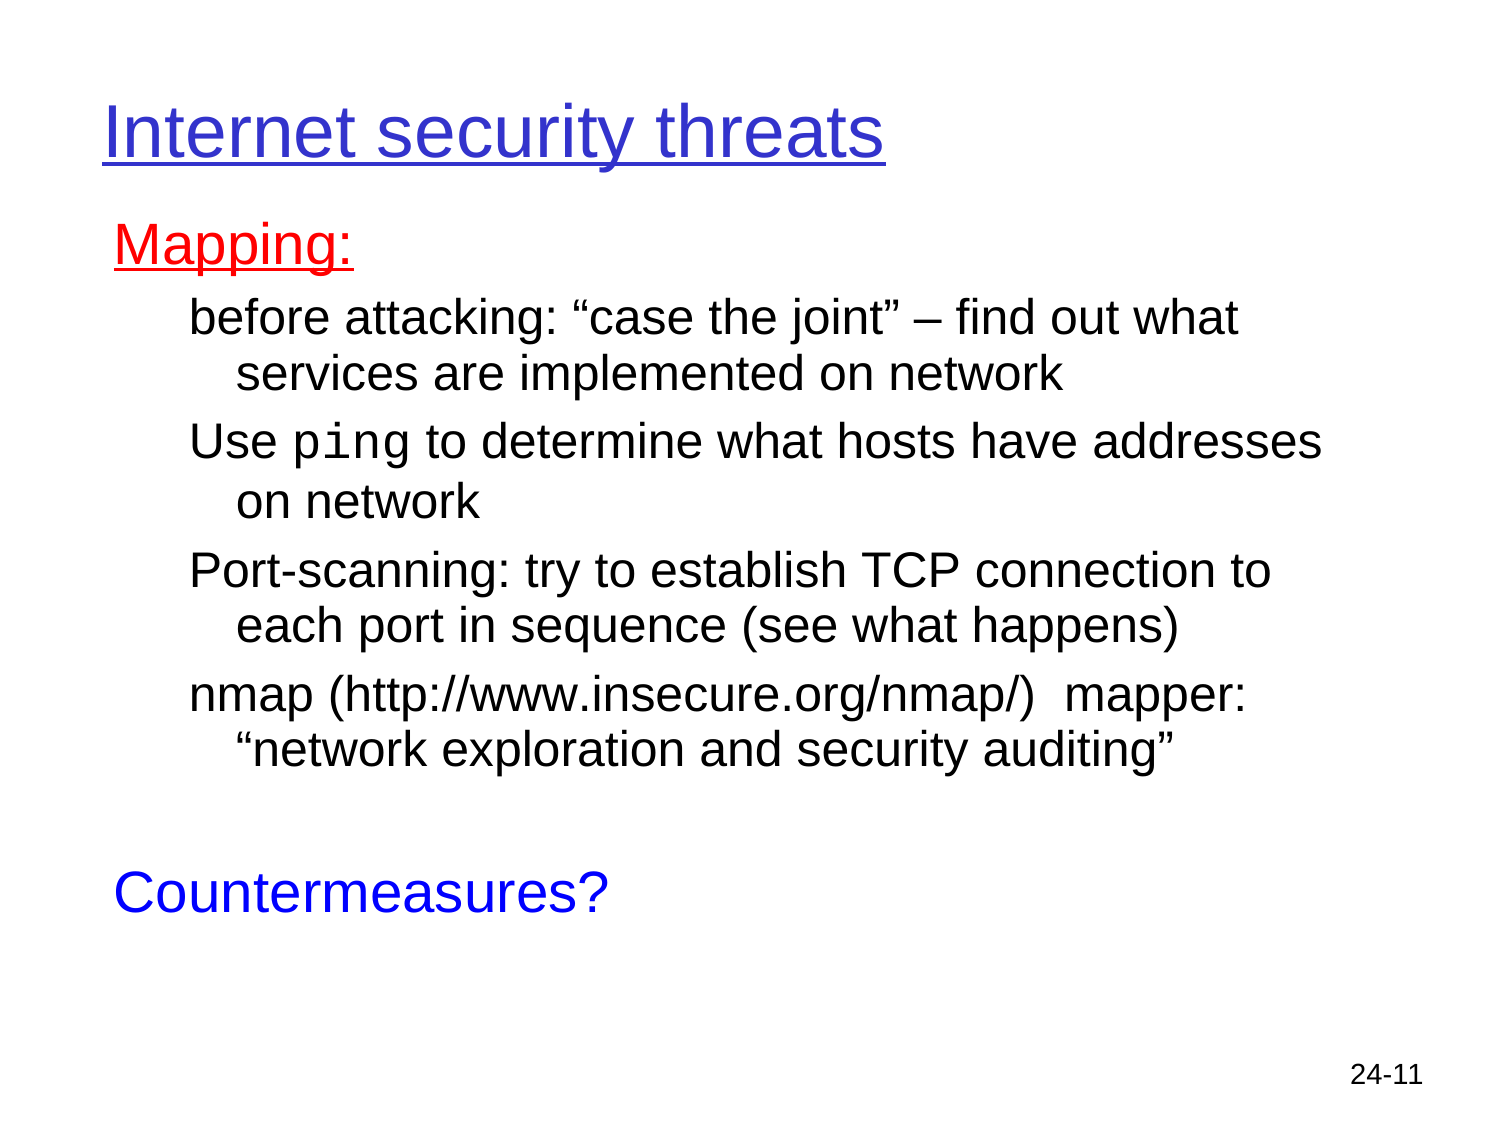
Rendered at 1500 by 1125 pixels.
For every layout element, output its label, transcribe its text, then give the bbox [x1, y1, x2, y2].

list Mapping: before attacking: “case the joint” – find out what services are implemented on network Use ping to determine what hosts have addresses on network Port-scanning: try to establish TCP connection to each port in sequence (see what happens) nmap (http://www.insecure.org/nmap/) mapper: “network exploration and security auditing” Countermeasures? [99, 204, 1375, 1044]
title Internet security threats [87, 37, 1363, 225]
